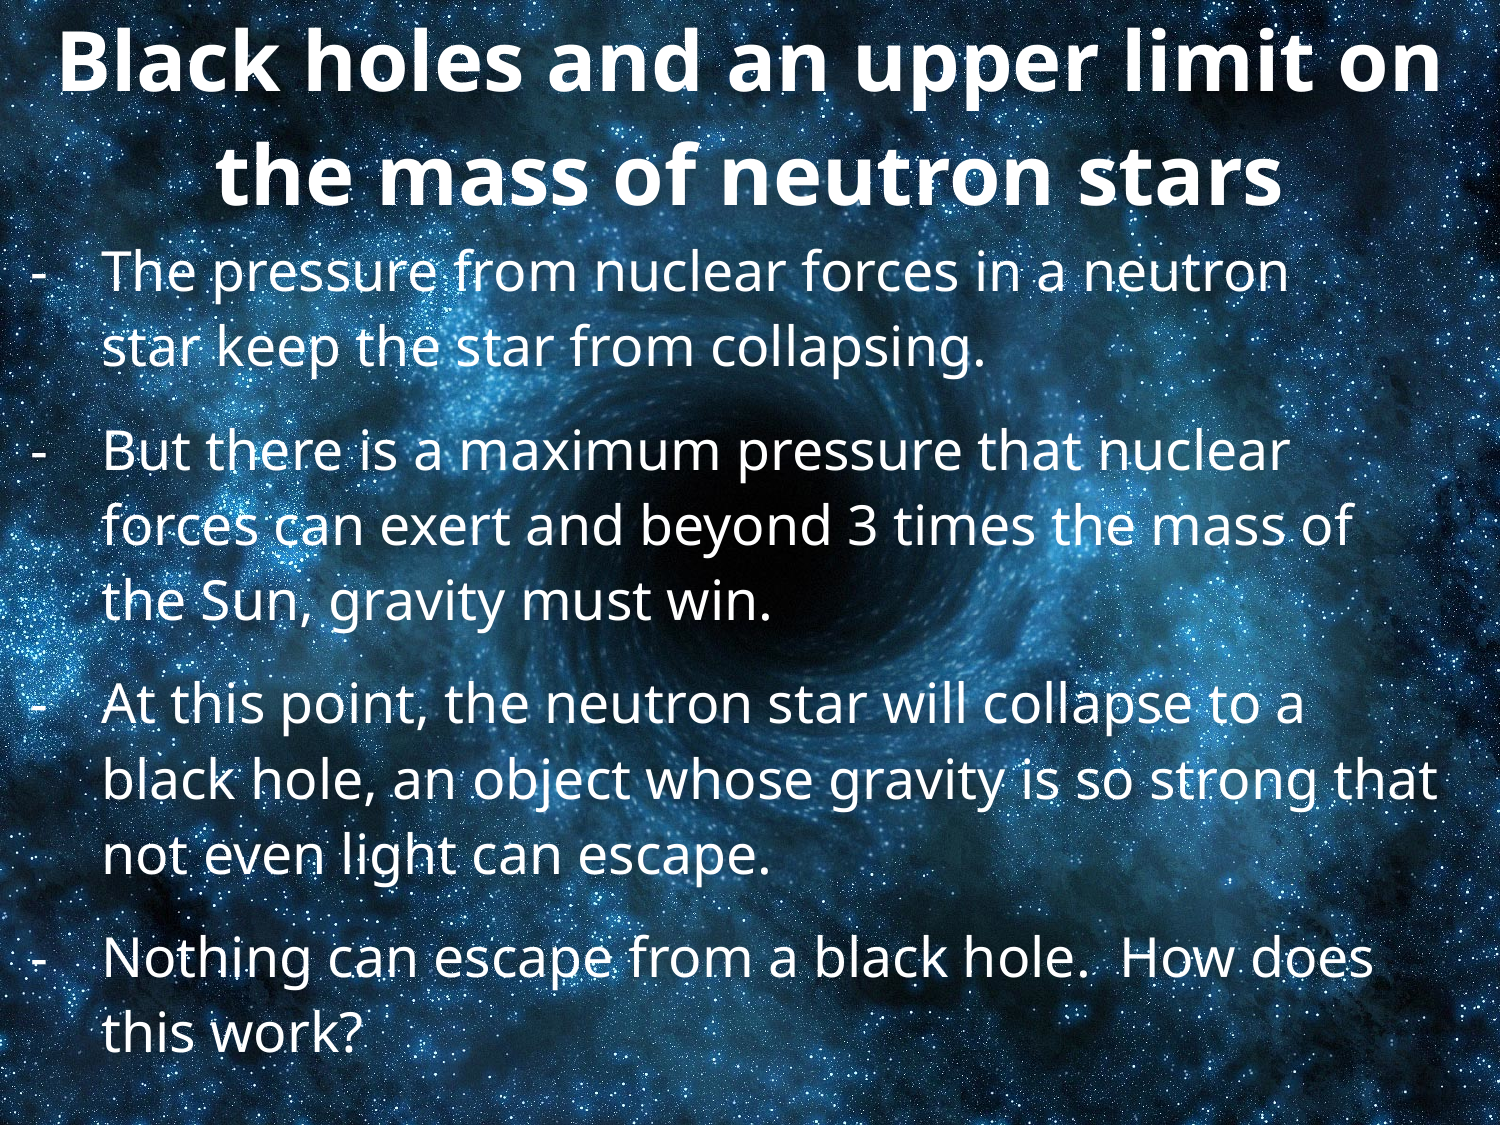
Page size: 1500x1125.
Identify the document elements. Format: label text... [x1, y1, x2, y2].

title Black holes and an upper limit on the mass of neutron stars [30, 19, 1471, 214]
list - The pressure from nuclear forces in a neutron star keep the star from collapsing. - But there is a maximum pressure that nuclear forces can exert and beyond 3 times the mass of the Sun, gravity must win. - At this point, the neutron star will collapse to a black hole, an object whose gravity is so strong that not even light can escape. - Nothing can escape from a black hole. How does this work? [30, 232, 1471, 1081]
picture [0, 0, 1500, 1125]
